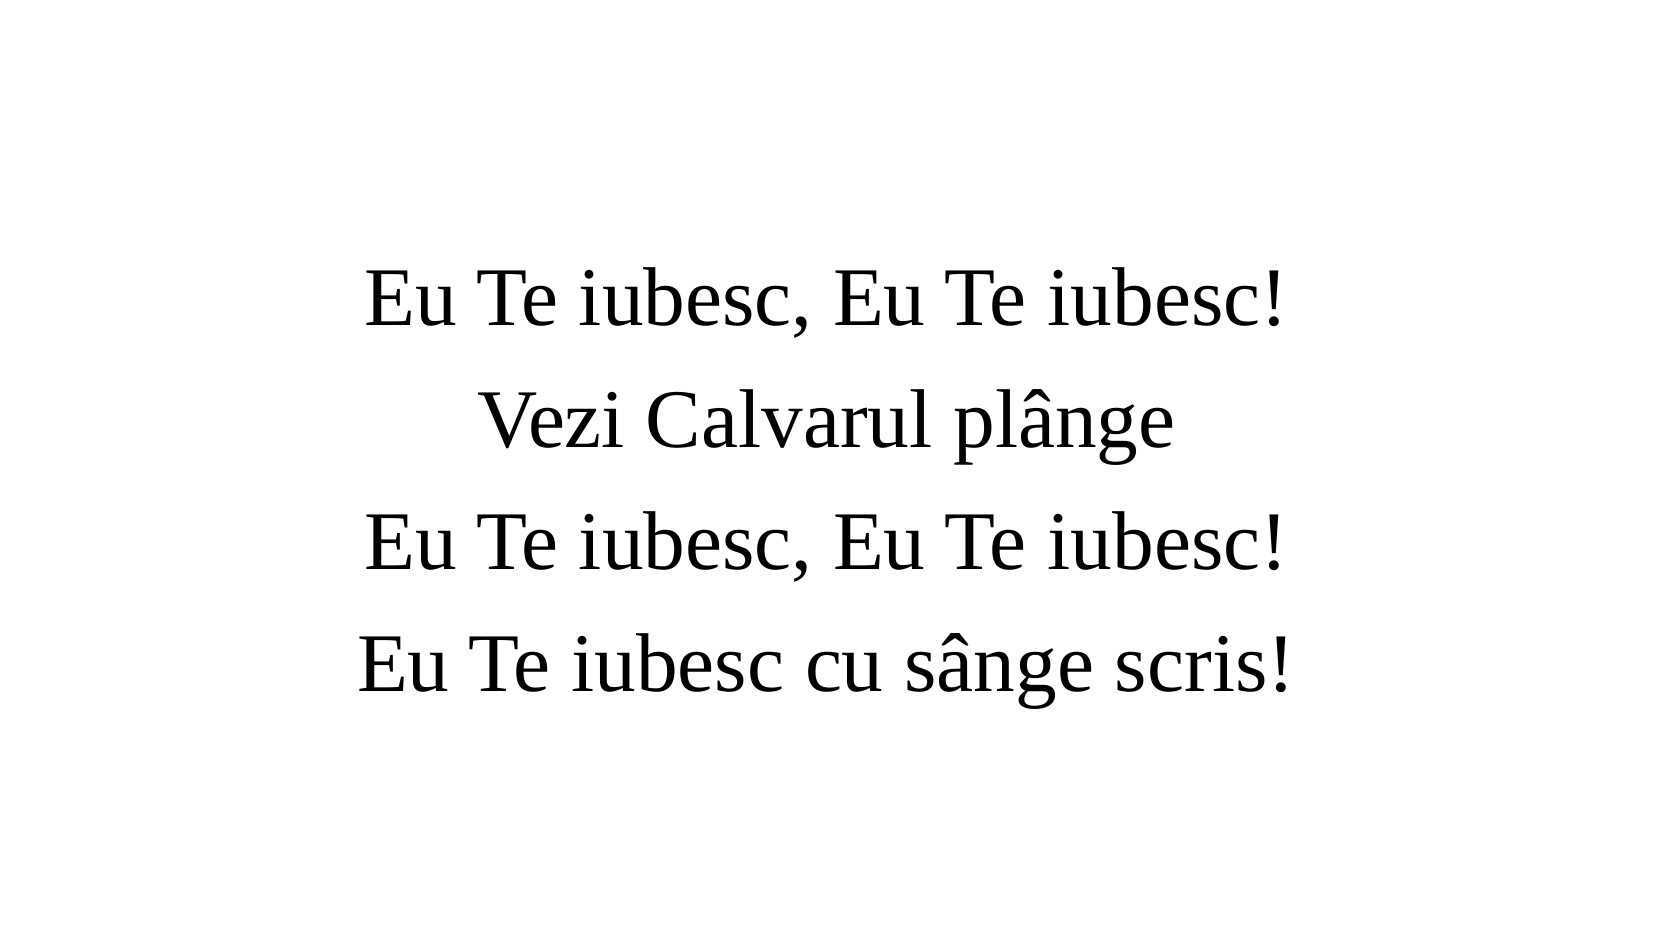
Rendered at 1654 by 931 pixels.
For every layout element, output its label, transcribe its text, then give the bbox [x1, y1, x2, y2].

subtitle Eu Te iubesc, Eu Te iubesc! Vezi Calvarul plânge Eu Te iubesc, Eu Te iubesc! Eu Te iubesc cu sânge scris! [118, 238, 1536, 712]
